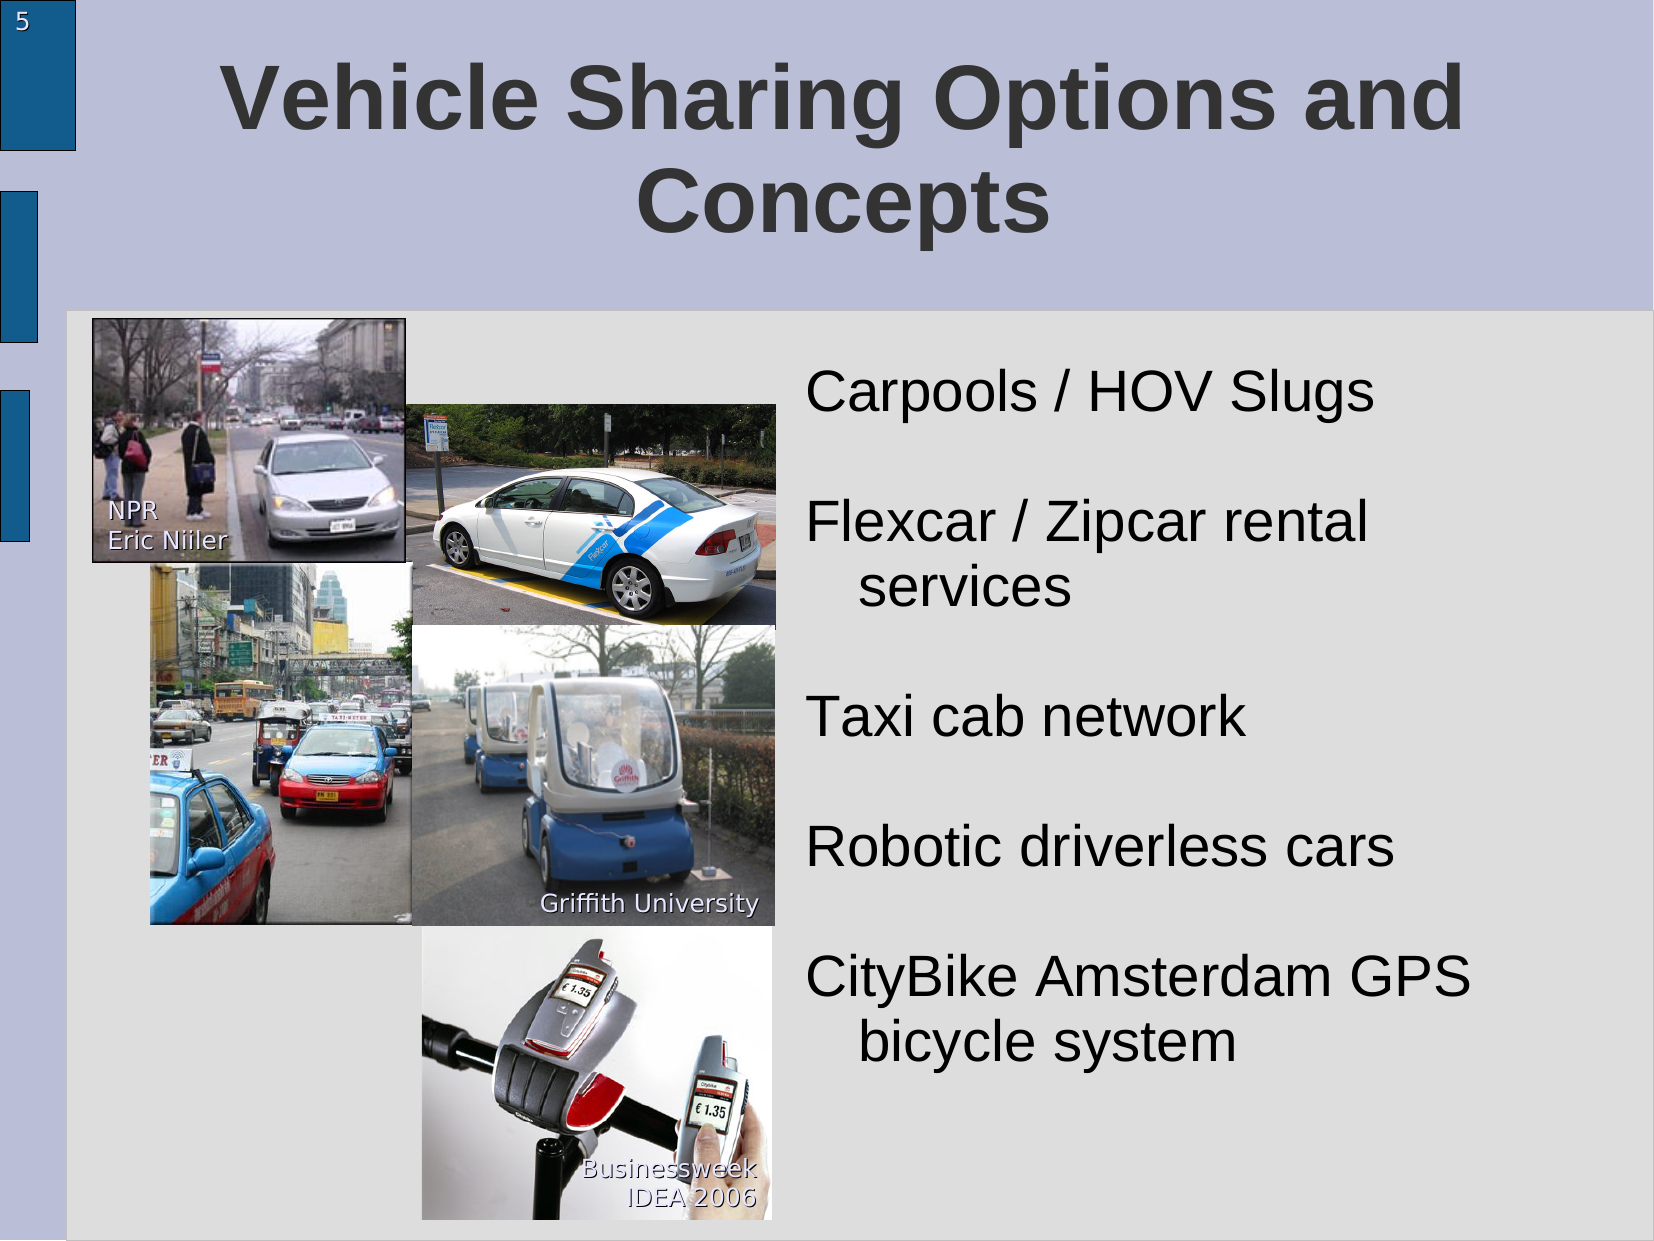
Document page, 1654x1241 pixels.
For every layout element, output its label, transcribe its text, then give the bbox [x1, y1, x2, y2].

picture [92, 318, 776, 1220]
title Vehicle Sharing Options and Concepts [75, 7, 1613, 291]
list Carpools / HOV Slugs Flexcar / Zipcar rental services Taxi cab network Robotic driverless cars CityBike Amsterdam GPS bicycle system [787, 358, 1534, 1126]
